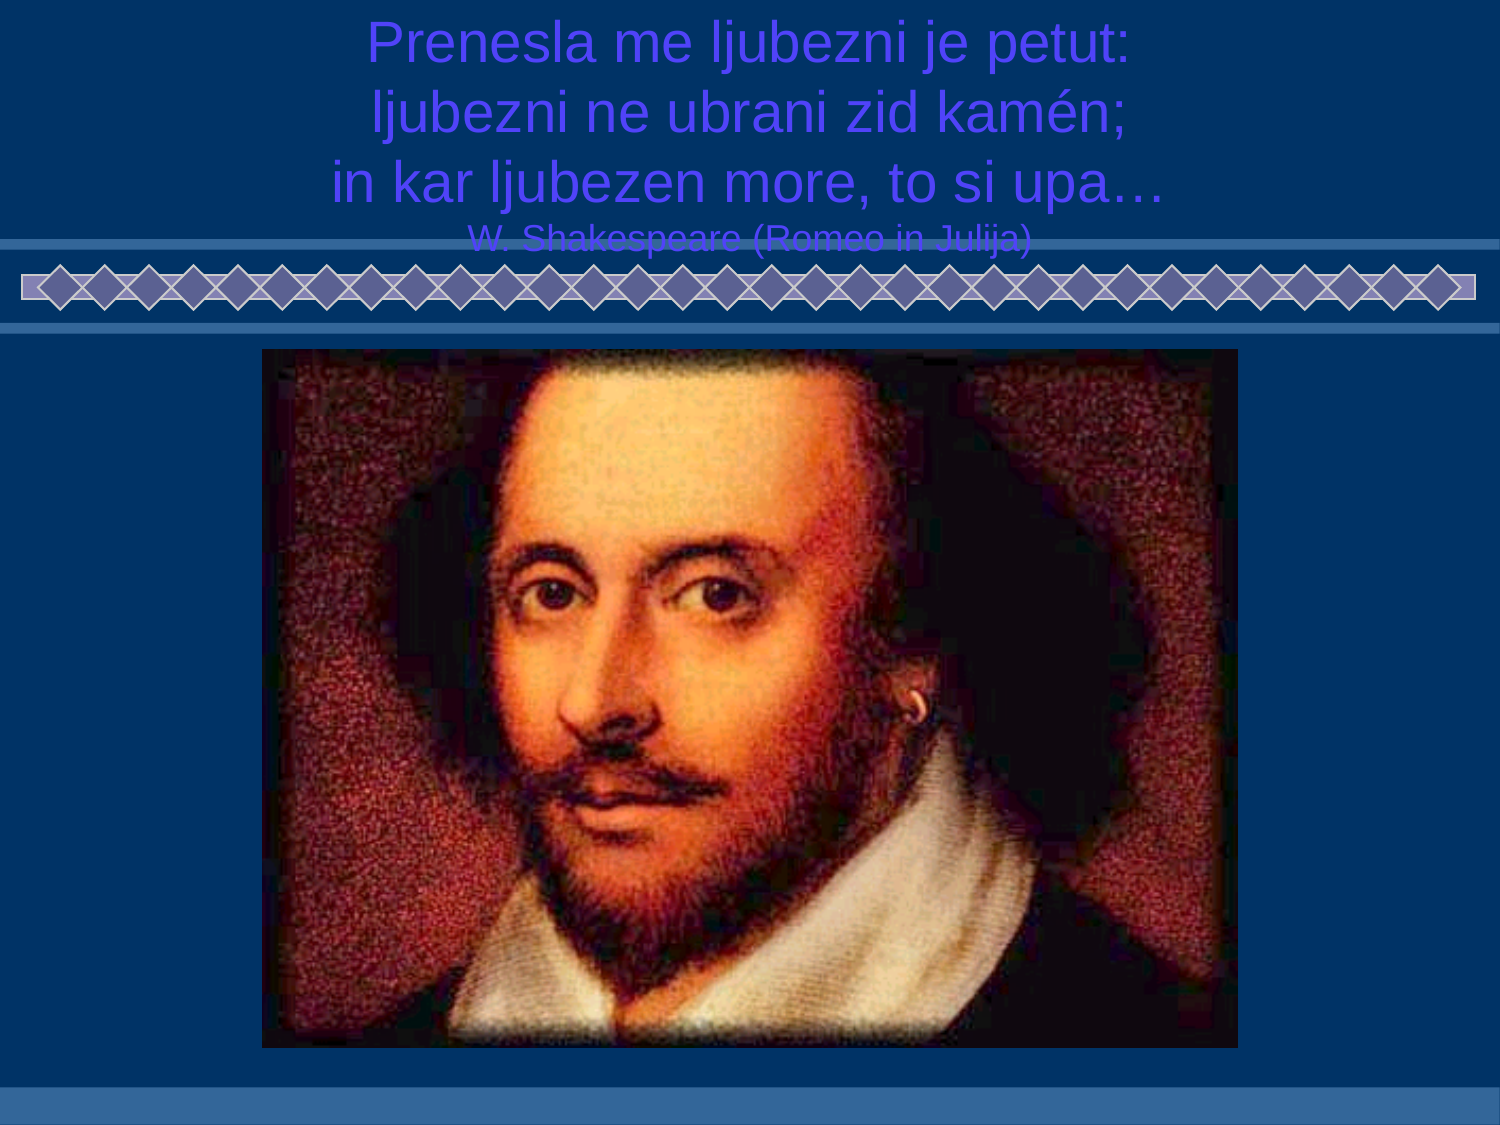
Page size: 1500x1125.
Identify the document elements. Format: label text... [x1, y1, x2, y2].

picture [262, 349, 1238, 1048]
title Prenesla me ljubezni je petut: ljubezni ne ubrani zid kamén; in kar ljubezen more, to si upa… W. Shakespeare (Romeo in Julija) [112, 37, 1388, 225]
